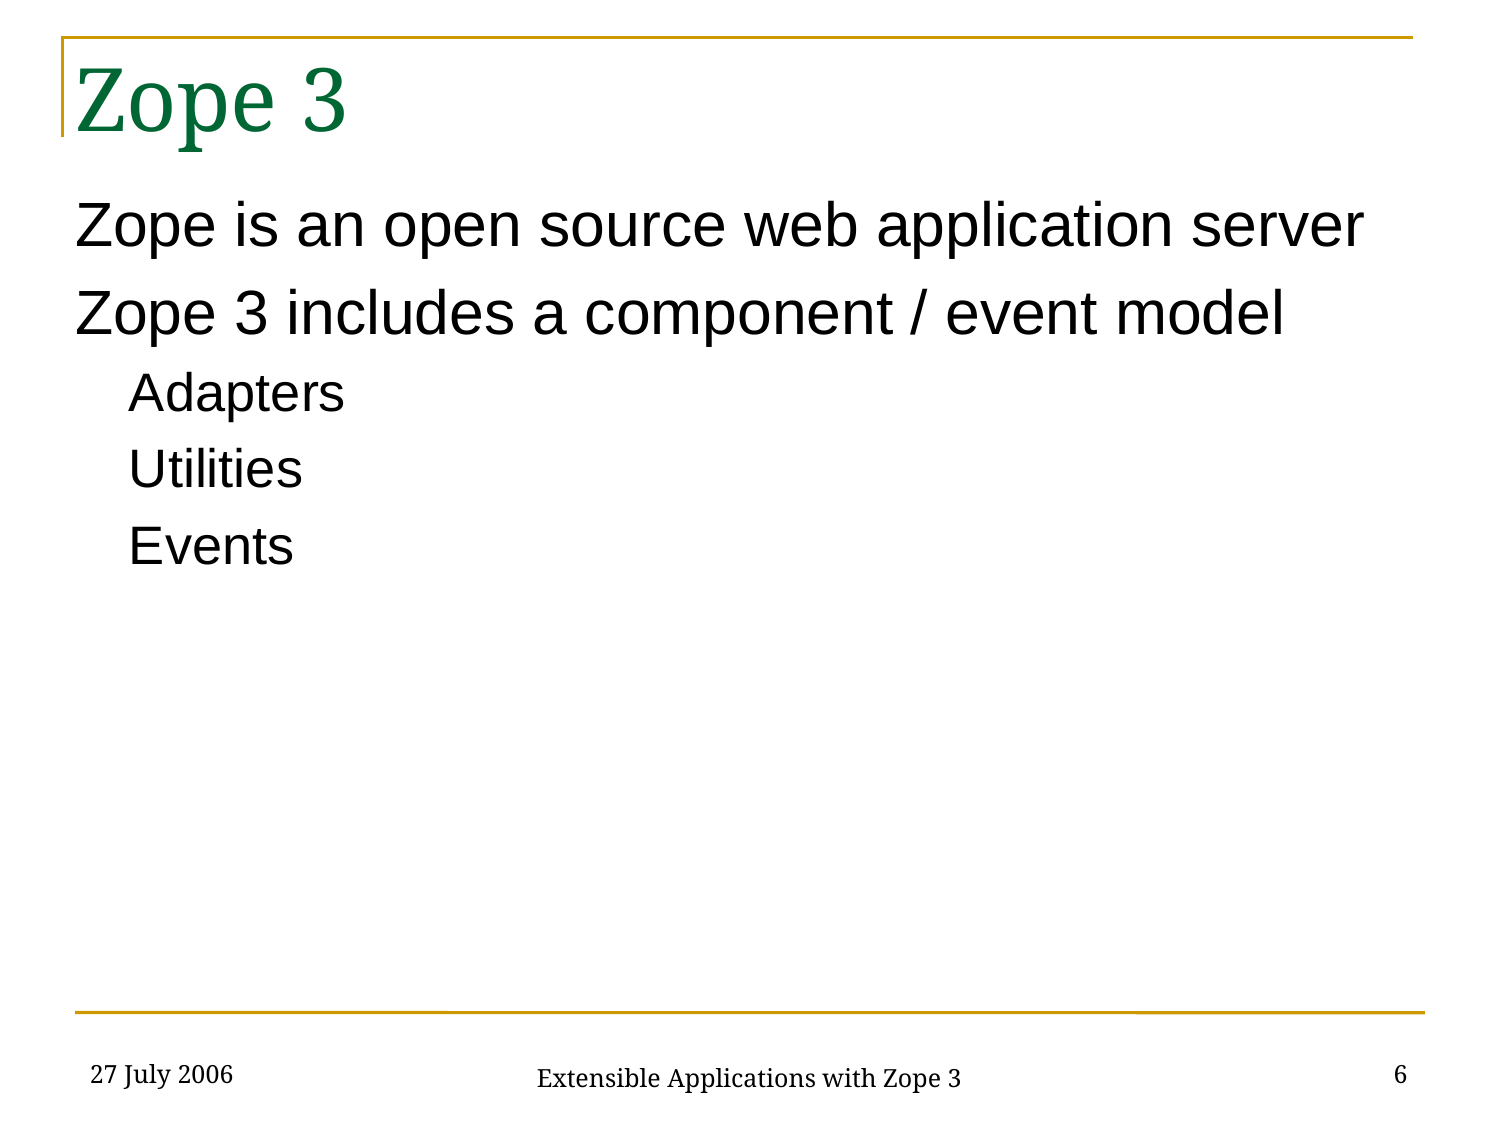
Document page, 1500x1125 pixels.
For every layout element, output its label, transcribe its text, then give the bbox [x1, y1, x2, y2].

title Zope 3 [75, 45, 1425, 151]
list Zope is an open source web application server Zope 3 includes a component / event model Adapters Utilities Events [75, 187, 1425, 1006]
